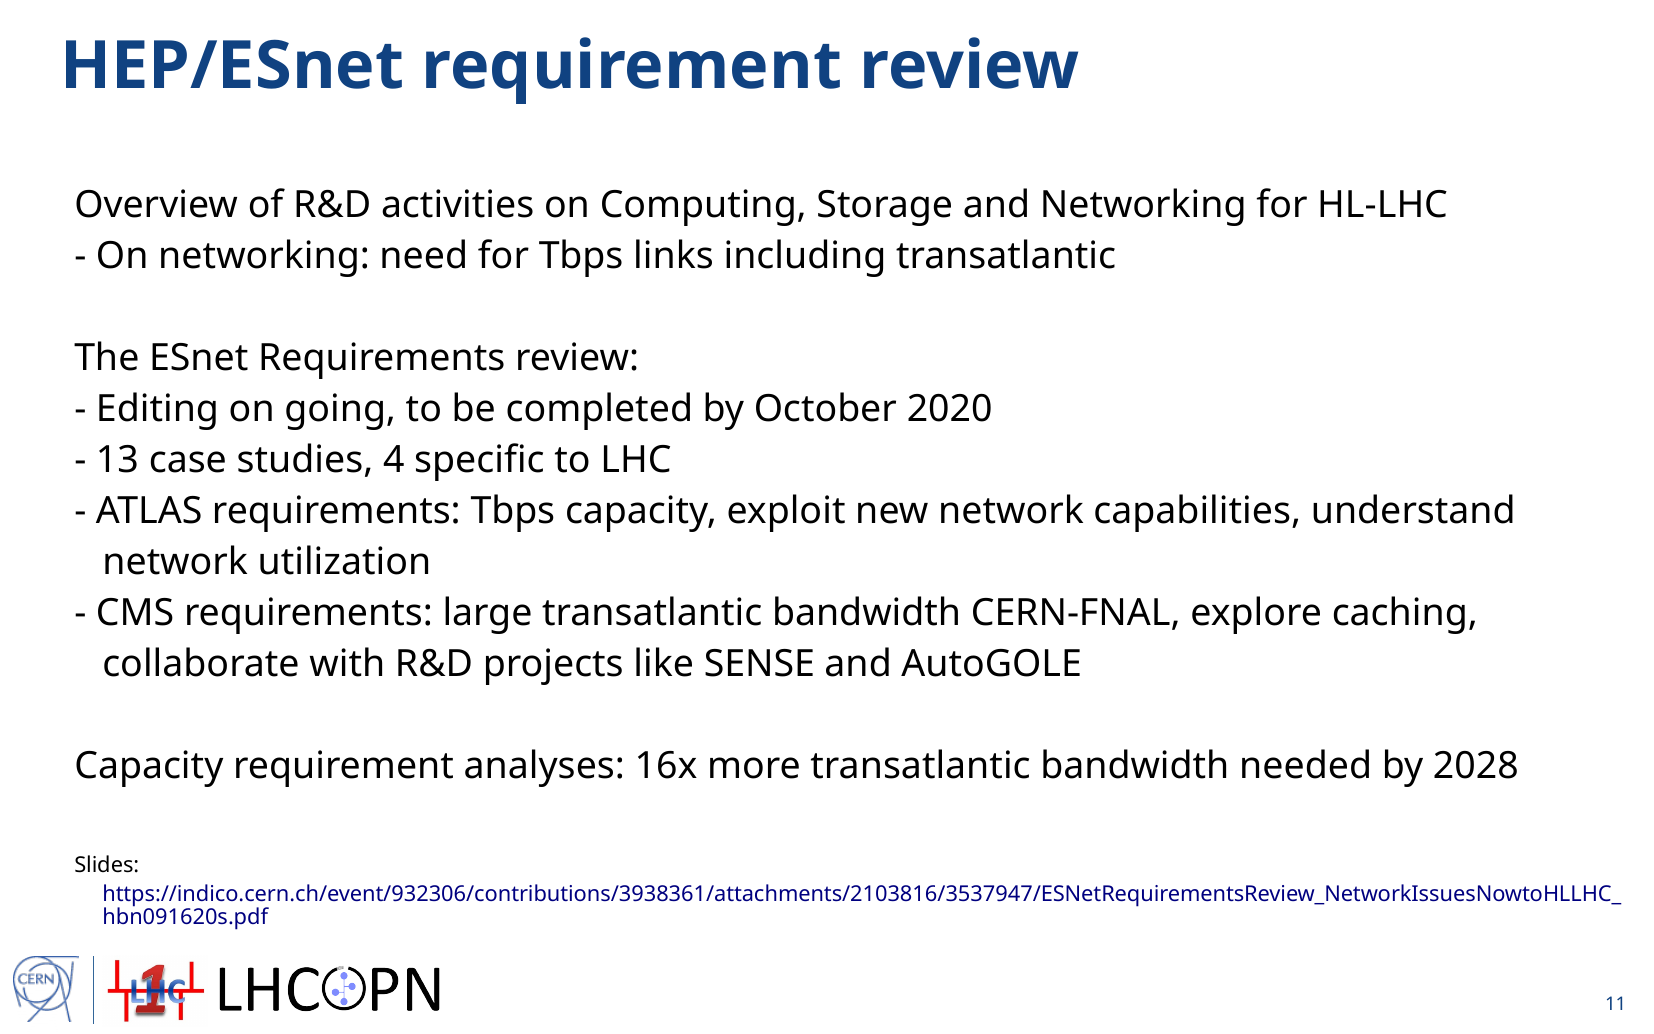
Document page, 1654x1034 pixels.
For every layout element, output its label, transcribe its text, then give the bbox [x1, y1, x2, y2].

title HEP/ESnet requirement review [60, 0, 1528, 138]
picture [13, 956, 59, 1032]
text_box Overview of R&D activities on Computing, Storage and Networking for HL-LHC - On networking: need for Tbps links including transatlantic The ESnet Requirements review: - Editing on going, to be completed by October 2020 - 13 case studies, 4 specific to LHC - ATLAS requirements: Tbps capacity, exploit new network capabilities, understand network utilization - CMS requirements: large transatlantic bandwidth CERN-FNAL, explore caching, collaborate with R&D projects like SENSE and AutoGOLE Capacity requirement analyses: 16x more transatlantic bandwidth needed by 2028 Slides: https://indico.cern.ch/event/932306/contributions/3938361/attachments/2103816/3537947/ESNetRequirementsReview_NetworkIssuesNowtoHLLHC_hbn091620s.pdf [59, 170, 1639, 1034]
